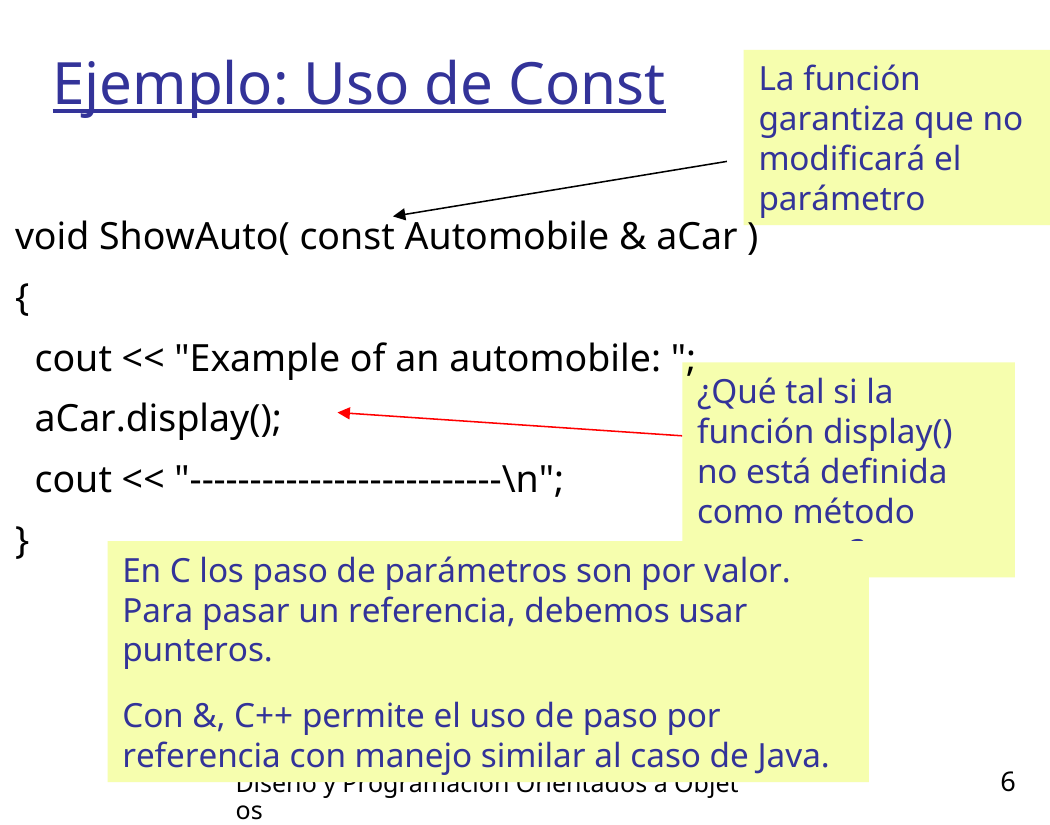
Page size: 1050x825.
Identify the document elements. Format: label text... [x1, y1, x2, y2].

text_box ¿Qué tal si la función display() no está definida como método constante? [788, 362, 1015, 578]
text_box En C los paso de parámetros son por valor. Para pasar un referencia, debemos usar punteros. Con &, C++ permite el uso de paso por referencia con manejo similar al caso de Java. [107, 541, 869, 783]
title Ejemplo: Uso de Const [37, 19, 1026, 129]
text_box La función garantiza que no modificará el parámetro [743, 49, 1050, 226]
list void ShowAuto( const Automobile & aCar )‏ { cout << "Example of an automobile: "; aCar.display(); cout << "--------------------------\n"; } [0, 201, 788, 577]
